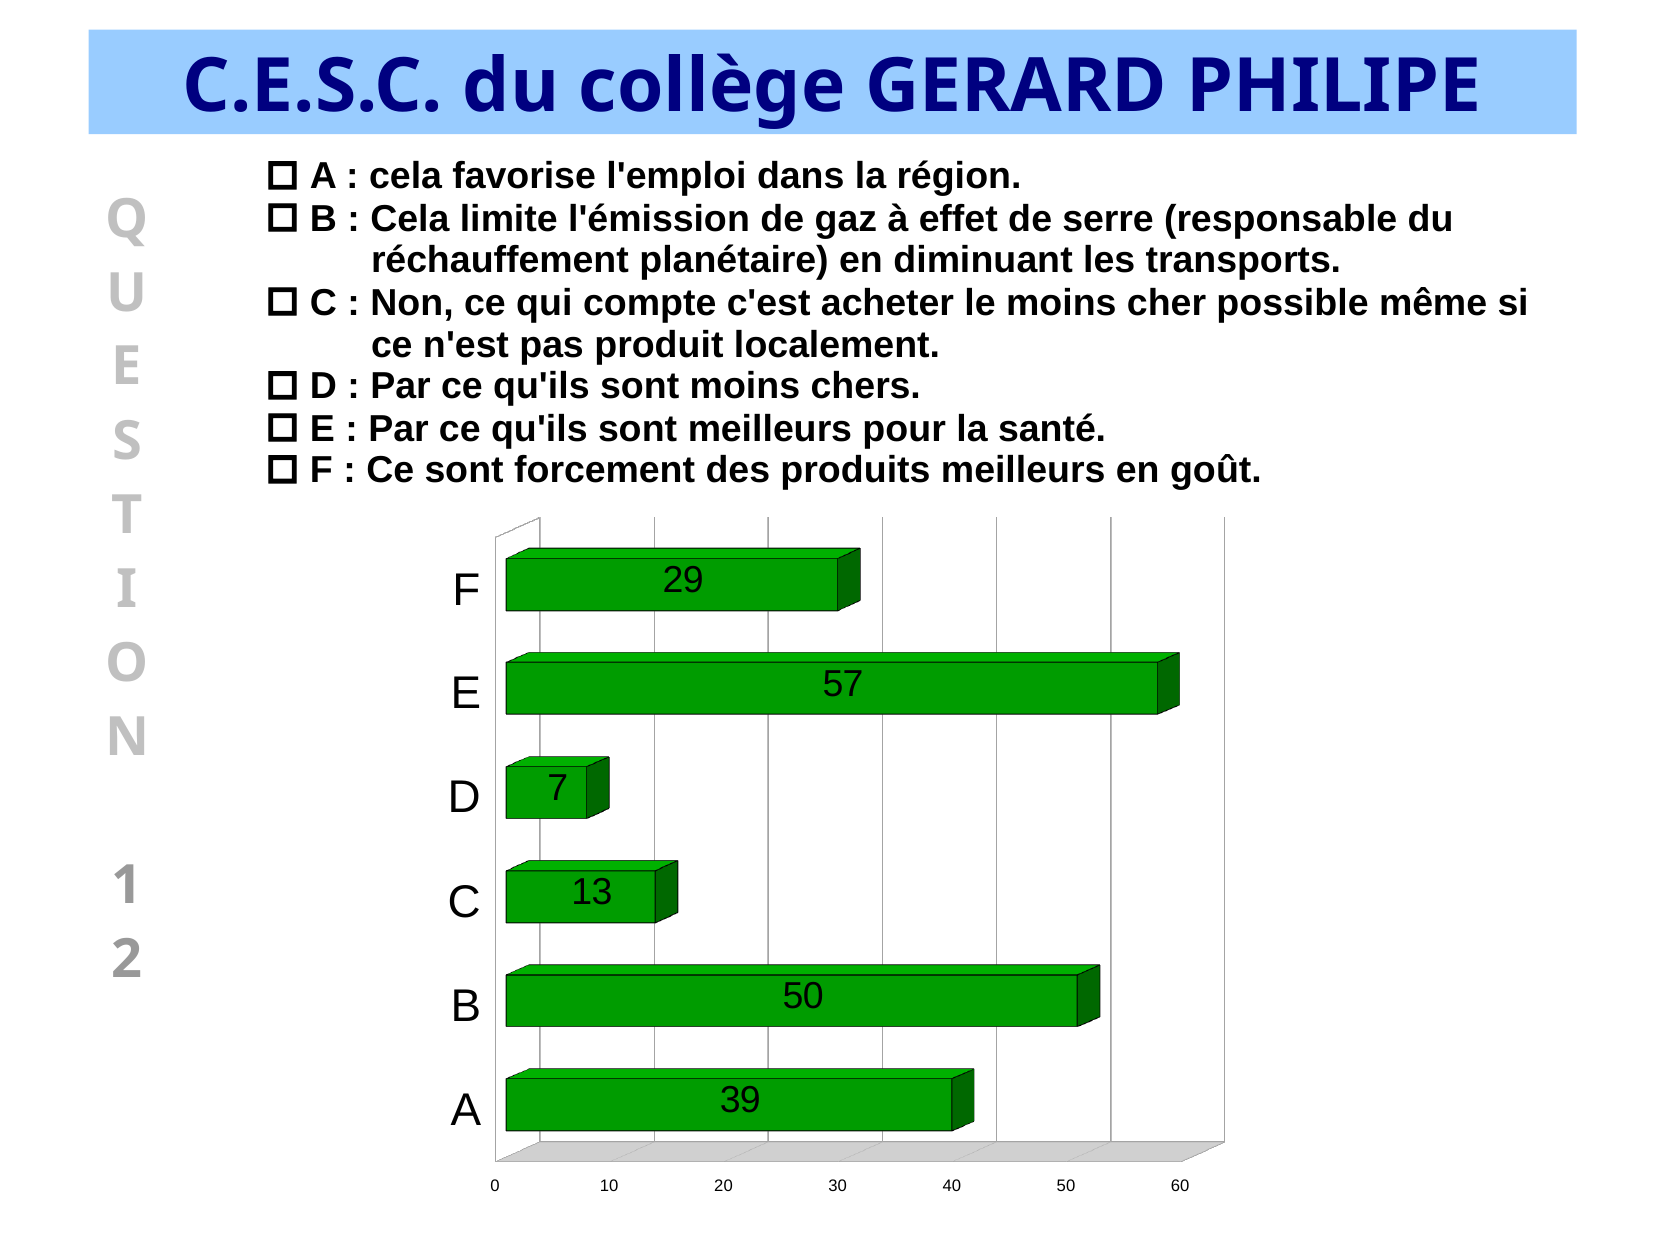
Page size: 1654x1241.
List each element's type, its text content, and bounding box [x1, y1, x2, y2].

title C.E.S.C. du collège GERARD PHILIPE [88, 29, 1577, 135]
chart [431, 501, 1242, 1211]
text_box Q U E S T I O N 12 [88, 171, 166, 1080]
text_box  A : cela favorise l'emploi dans la région.  B : Cela limite l'émission de gaz à effet de serre (responsable du réchauffement planétaire) en diminuant les transports.  C : Non, ce qui compte c'est acheter le moins cher possible même si ce n'est pas produit localement.  D : Par ce qu'ils sont moins chers.  E : Par ce qu'ils sont meilleurs pour la santé.  F : Ce sont forcement des produits meilleurs en goût. [177, 147, 1595, 552]
